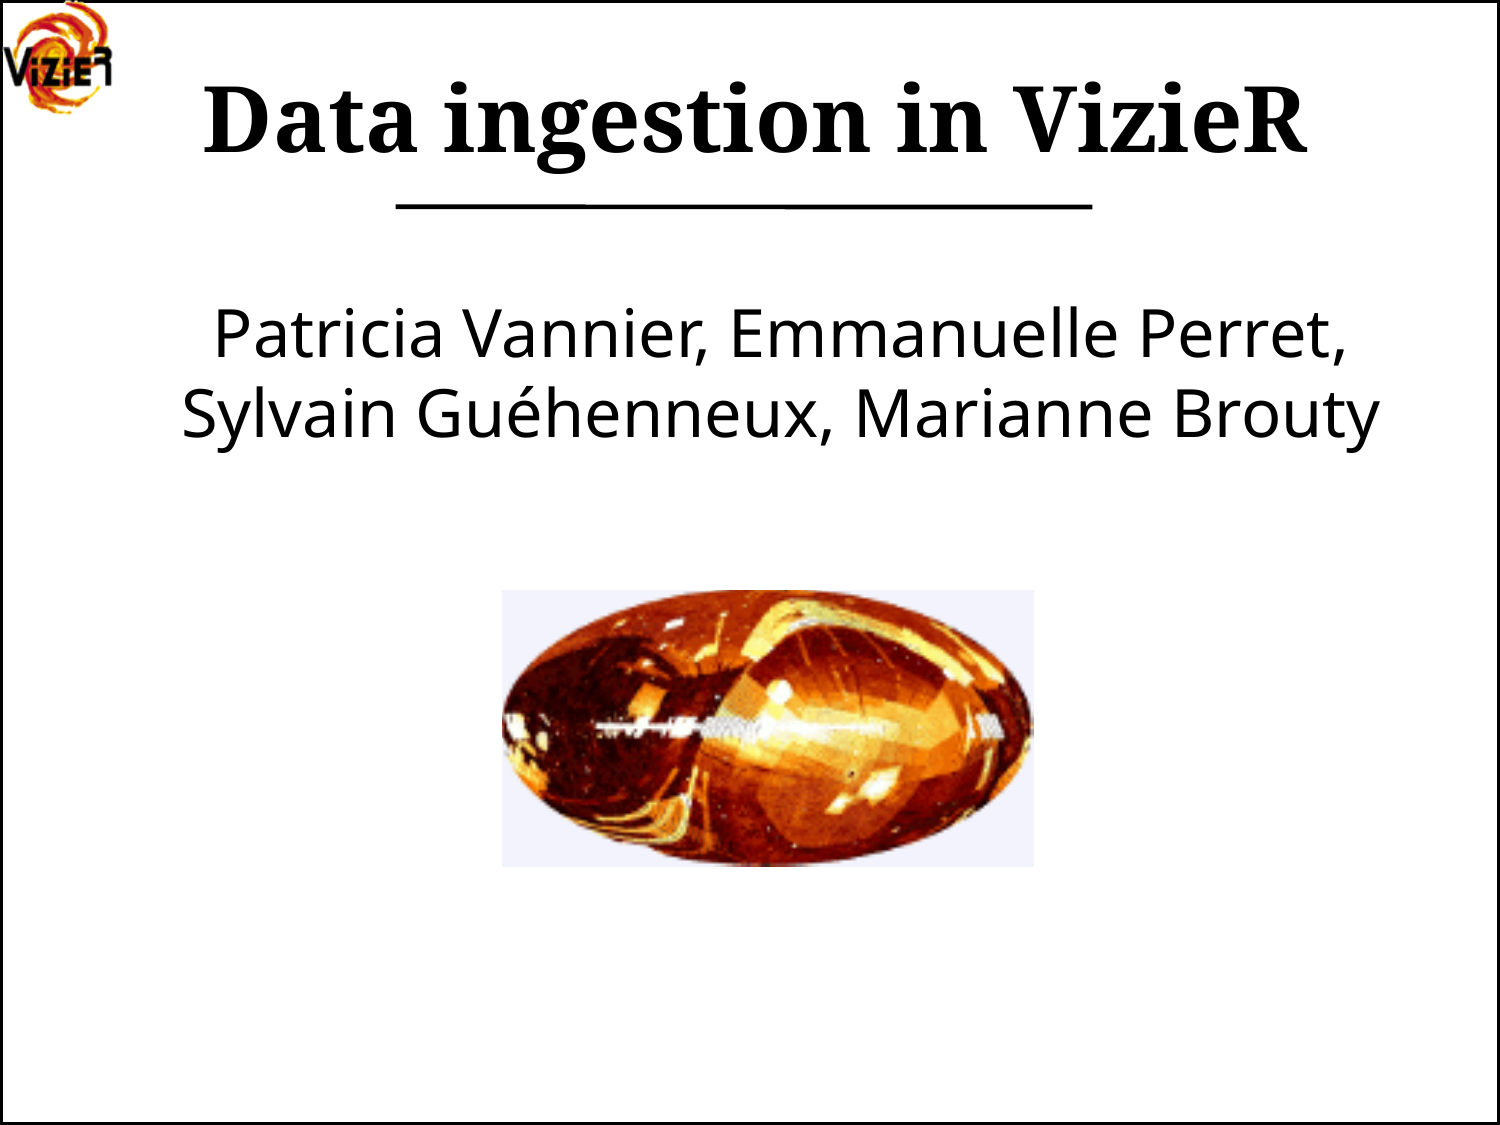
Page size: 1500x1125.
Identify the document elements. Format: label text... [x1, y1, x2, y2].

subtitle Patricia Vannier, Emmanuelle Perret, Sylvain Guéhenneux, Marianne Brouty [23, 283, 1465, 486]
picture [502, 590, 1034, 867]
title Data ingestion in VizieR [118, 24, 1394, 207]
picture [0, 0, 119, 119]
